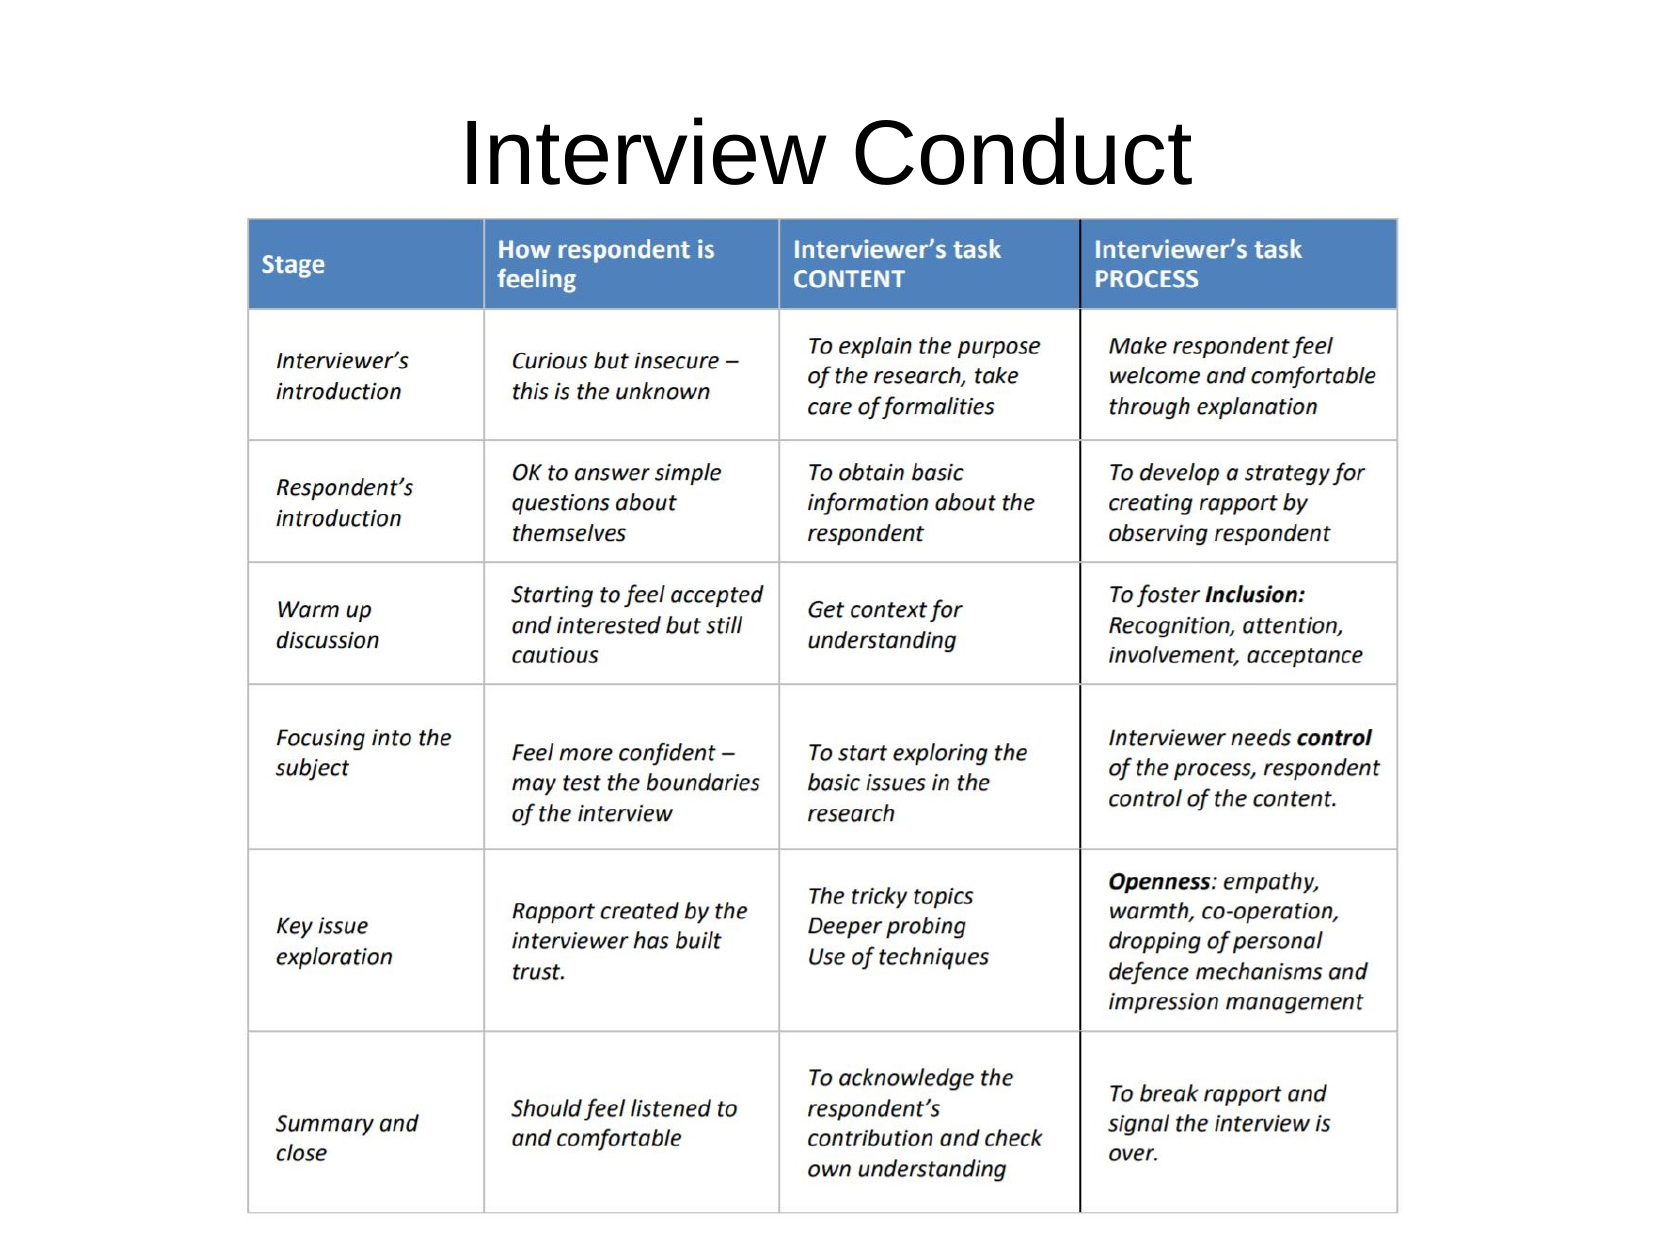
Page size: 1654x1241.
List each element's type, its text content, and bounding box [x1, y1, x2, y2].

picture [236, 206, 1406, 1226]
title Interview Conduct [82, 49, 1571, 257]
